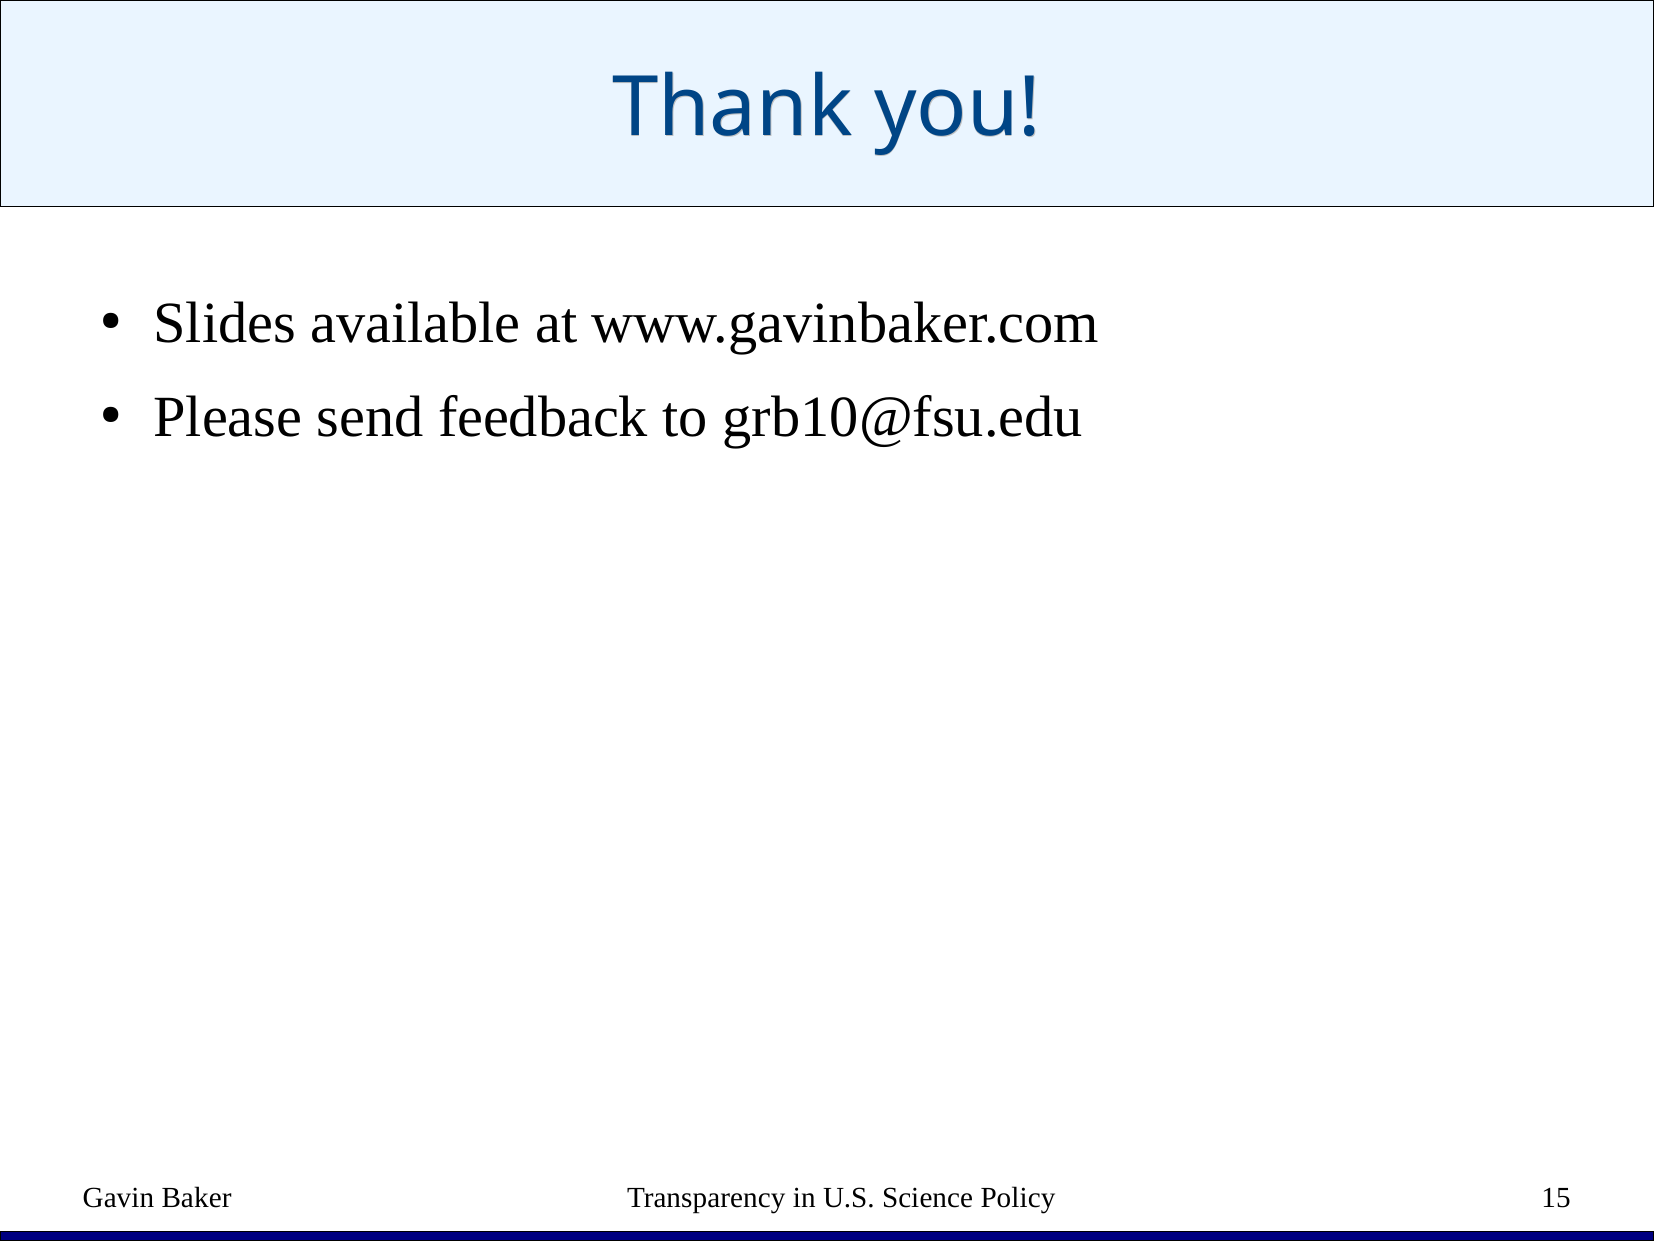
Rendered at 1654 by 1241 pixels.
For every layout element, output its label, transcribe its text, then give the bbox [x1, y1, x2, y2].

list Slides available at www.gavinbaker.com Please send feedback to grb10@fsu.edu [82, 290, 1571, 1094]
title Thank you! [82, 36, 1571, 170]
